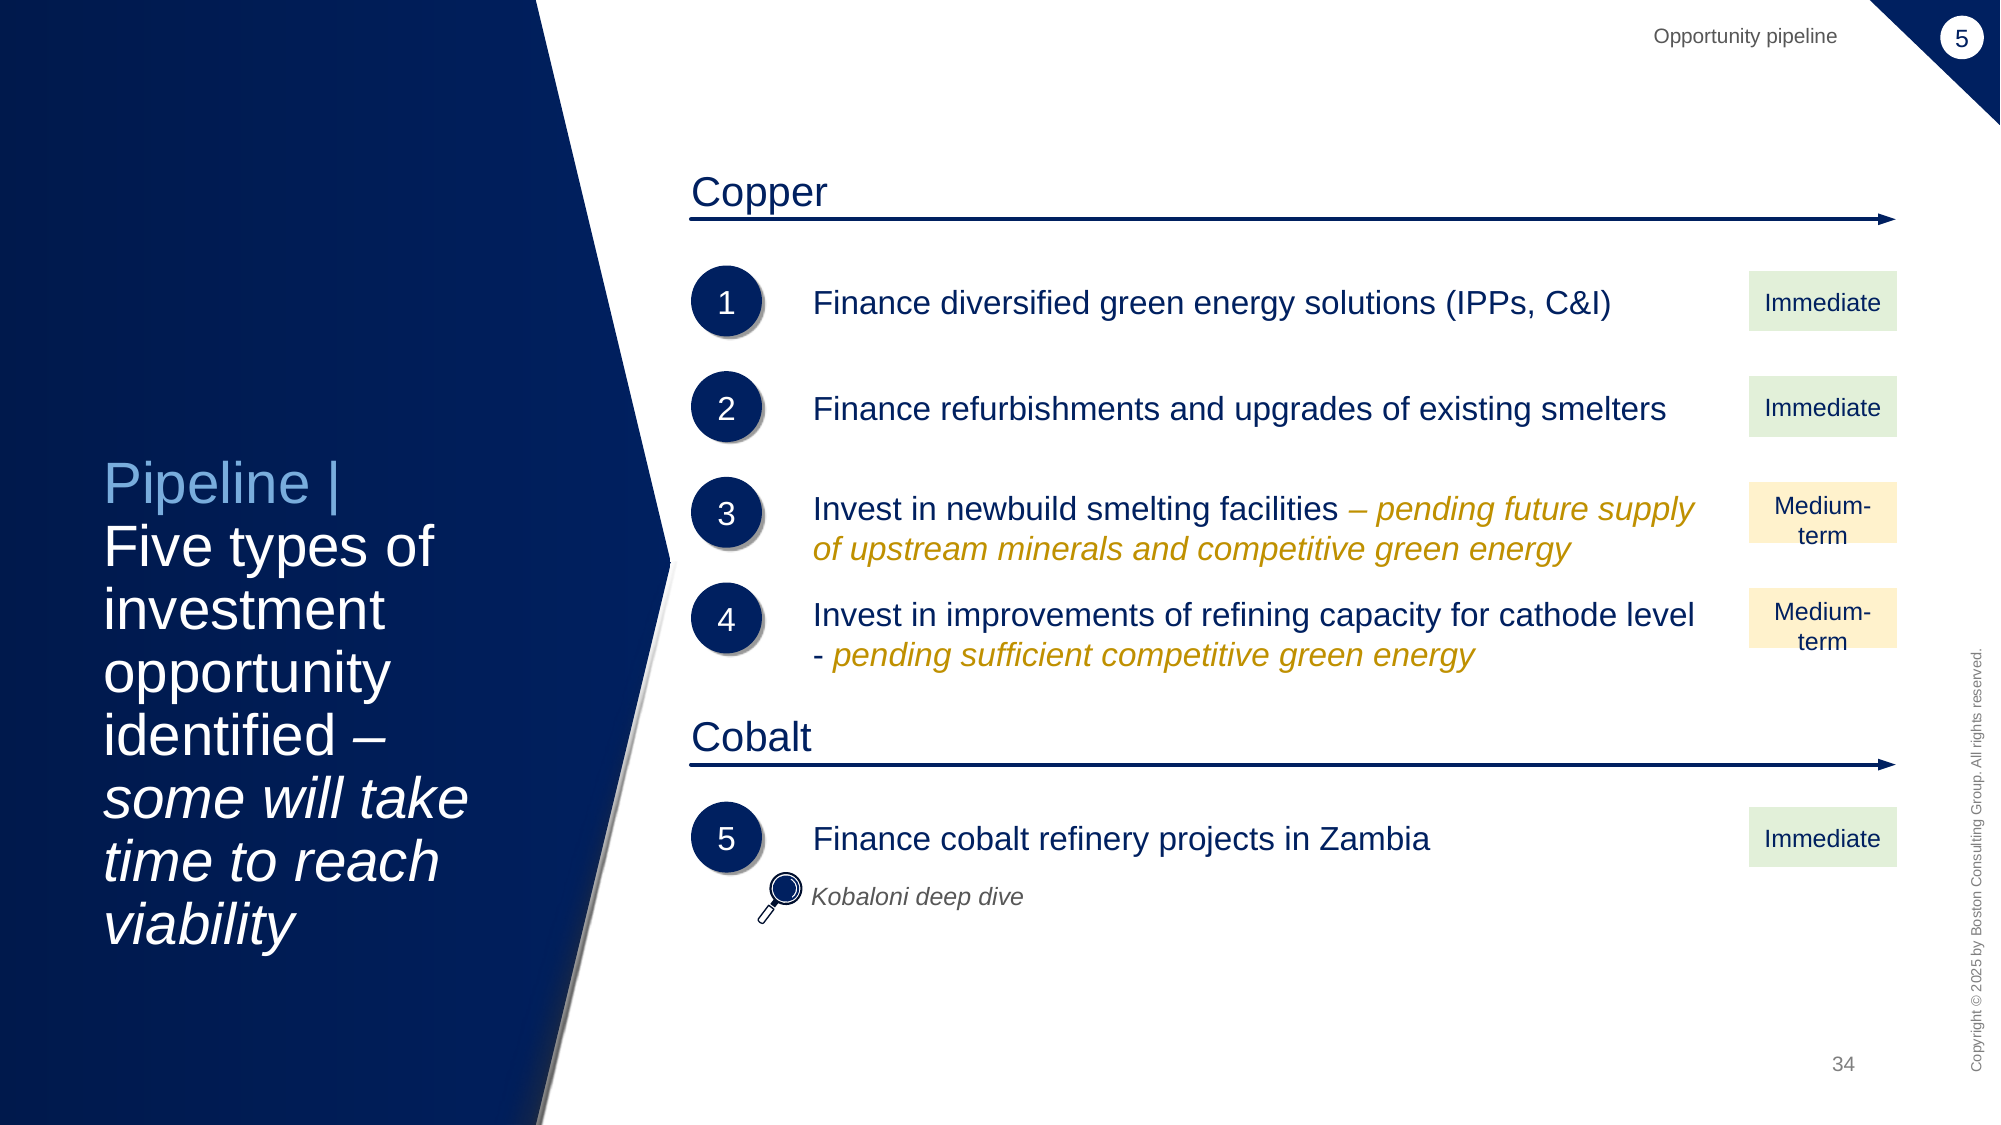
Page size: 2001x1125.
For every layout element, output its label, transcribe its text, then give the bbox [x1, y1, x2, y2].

text_box Finance refurbishments and upgrades of existing smelters [759, 381, 1717, 432]
text_box Invest in improvements of refining capacity for cathode level - pending sufficient competitive green energy [759, 592, 1717, 644]
text_box 1 [691, 265, 759, 337]
text_box Immediate [1749, 271, 1897, 331]
text_box Finance diversified green energy solutions (IPPs, C&I) [759, 275, 1717, 327]
text_box 5 [1940, 15, 1984, 60]
text_box Copper [691, 170, 1896, 216]
text_box Immediate [1749, 376, 1897, 437]
text_box 3 [691, 476, 759, 548]
text_box [1869, 0, 2000, 126]
text_box Opportunity pipeline [1653, 14, 1892, 56]
text_box 2 [691, 371, 759, 443]
title Pipeline | Five types of investment opportunity identified – some will take time to reach viability [103, 453, 524, 670]
text_box Invest in newbuild smelting facilities – pending future supply of upstream minerals and competitive green energy [759, 487, 1717, 538]
text_box Medium-term [1749, 588, 1897, 648]
text_box Immediate [1749, 807, 1897, 867]
text_box Finance cobalt refinery projects in Zambia [759, 811, 1717, 863]
text_box Kobaloni deep dive [810, 872, 1091, 923]
text_box Cobalt [691, 715, 1896, 761]
text_box [757, 872, 803, 925]
text_box 4 [691, 582, 759, 654]
text_box 5 [691, 801, 759, 873]
text_box Medium-term [1749, 482, 1897, 543]
